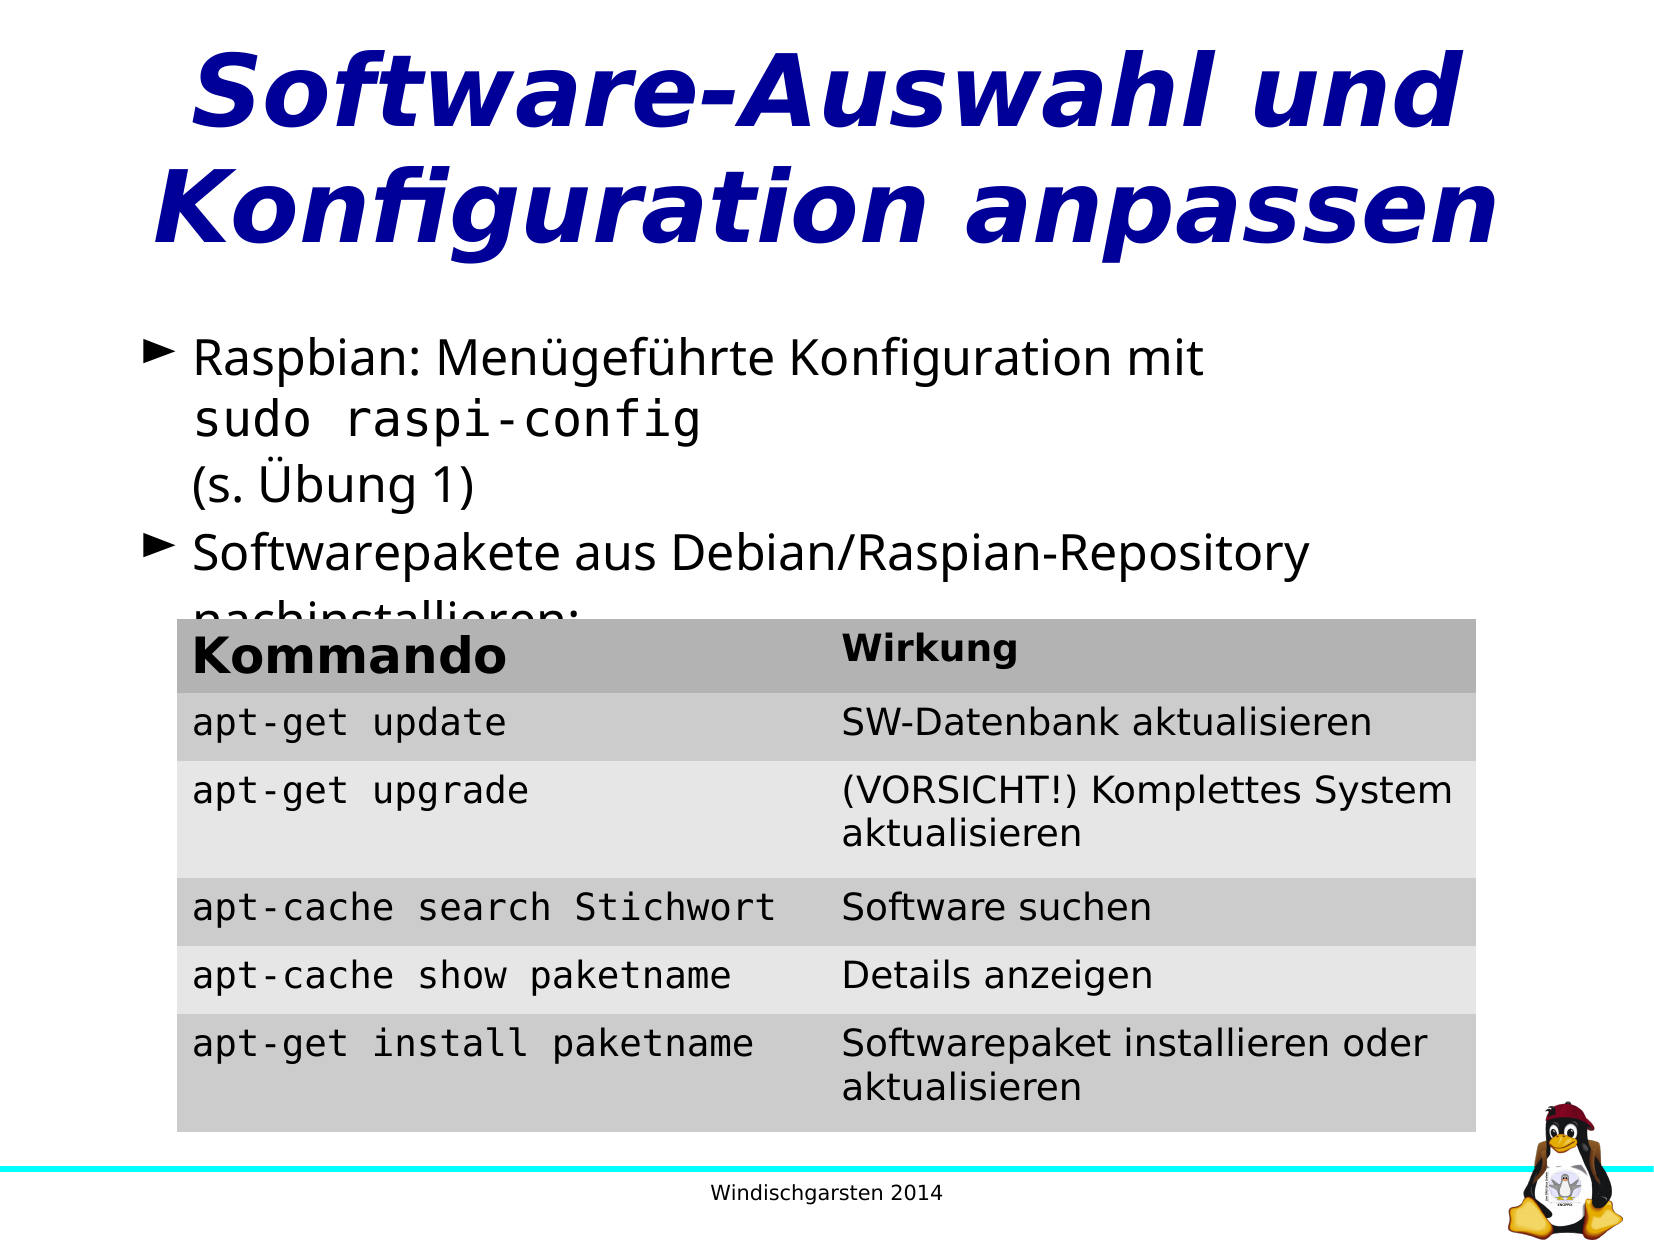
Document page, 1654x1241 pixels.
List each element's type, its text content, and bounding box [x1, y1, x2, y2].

table_header Kommando [177, 619, 827, 693]
table_cell Software suchen [827, 878, 1476, 946]
table_cell apt-cache search Stichwort [177, 878, 827, 946]
list Raspbian: Menügeführte Konfiguration mit sudo raspi-config (s. Übung 1) Softwarepakete aus Debian/Raspian-Repository nachinstallieren: [121, 322, 1561, 1132]
table_cell SW-Datenbank aktualisieren [827, 693, 1476, 761]
table_cell (VORSICHT!) Komplettes System aktualisieren [827, 761, 1476, 878]
title Software-Auswahl und Konfiguration anpassen [121, 33, 1534, 267]
picture [1505, 1100, 1625, 1241]
table_cell apt-get upgrade [177, 761, 827, 878]
table_cell Softwarepaket installieren oder aktualisieren [827, 1014, 1476, 1132]
table_header Wirkung [827, 619, 1476, 693]
table_cell Details anzeigen [827, 946, 1476, 1014]
table_cell apt-get install paketname [177, 1014, 827, 1132]
table_cell apt-get update [177, 693, 827, 761]
table_cell apt-cache show paketname [177, 946, 827, 1014]
